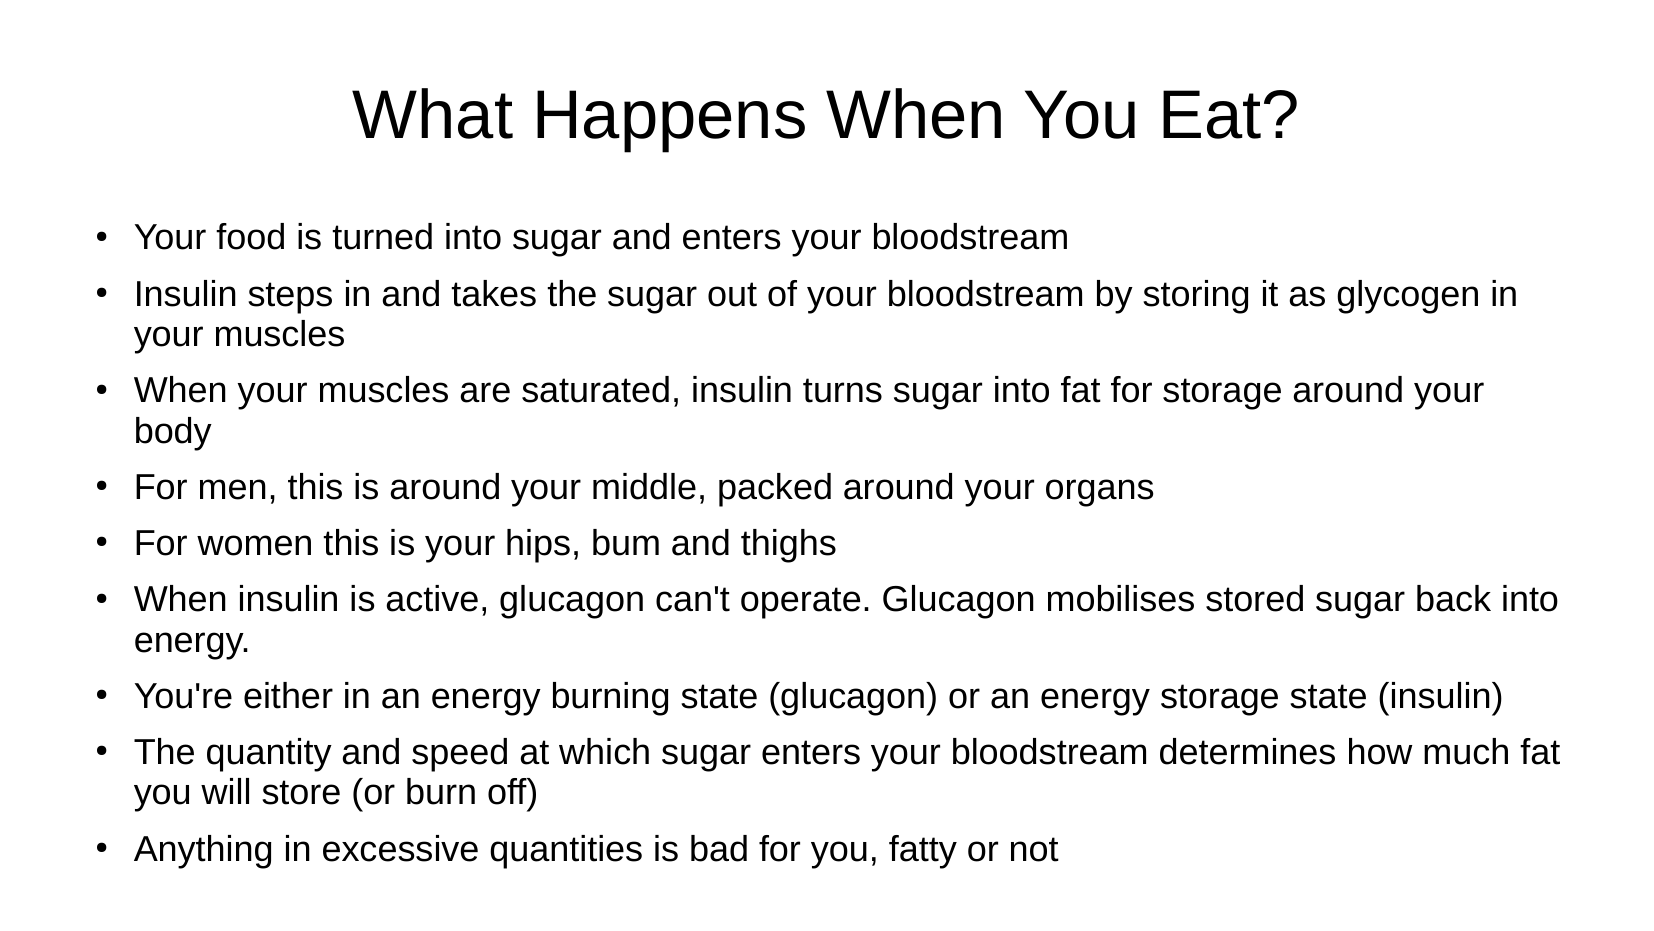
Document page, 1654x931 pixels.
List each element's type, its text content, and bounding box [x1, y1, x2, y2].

title What Happens When You Eat? [82, 37, 1571, 193]
list Your food is turned into sugar and enters your bloodstream Insulin steps in and takes the sugar out of your bloodstream by storing it as glycogen in your muscles When your muscles are saturated, insulin turns sugar into fat for storage around your body For men, this is around your middle, packed around your organs For women this is your hips, bum and thighs When insulin is active, glucagon can't operate. Glucagon mobilises stored sugar back into energy. You're either in an energy burning state (glucagon) or an energy storage state (insulin) The quantity and speed at which sugar enters your bloodstream determines how much fat you will store (or burn off) Anything in excessive quantities is bad for you, fatty or not [82, 217, 1571, 875]
